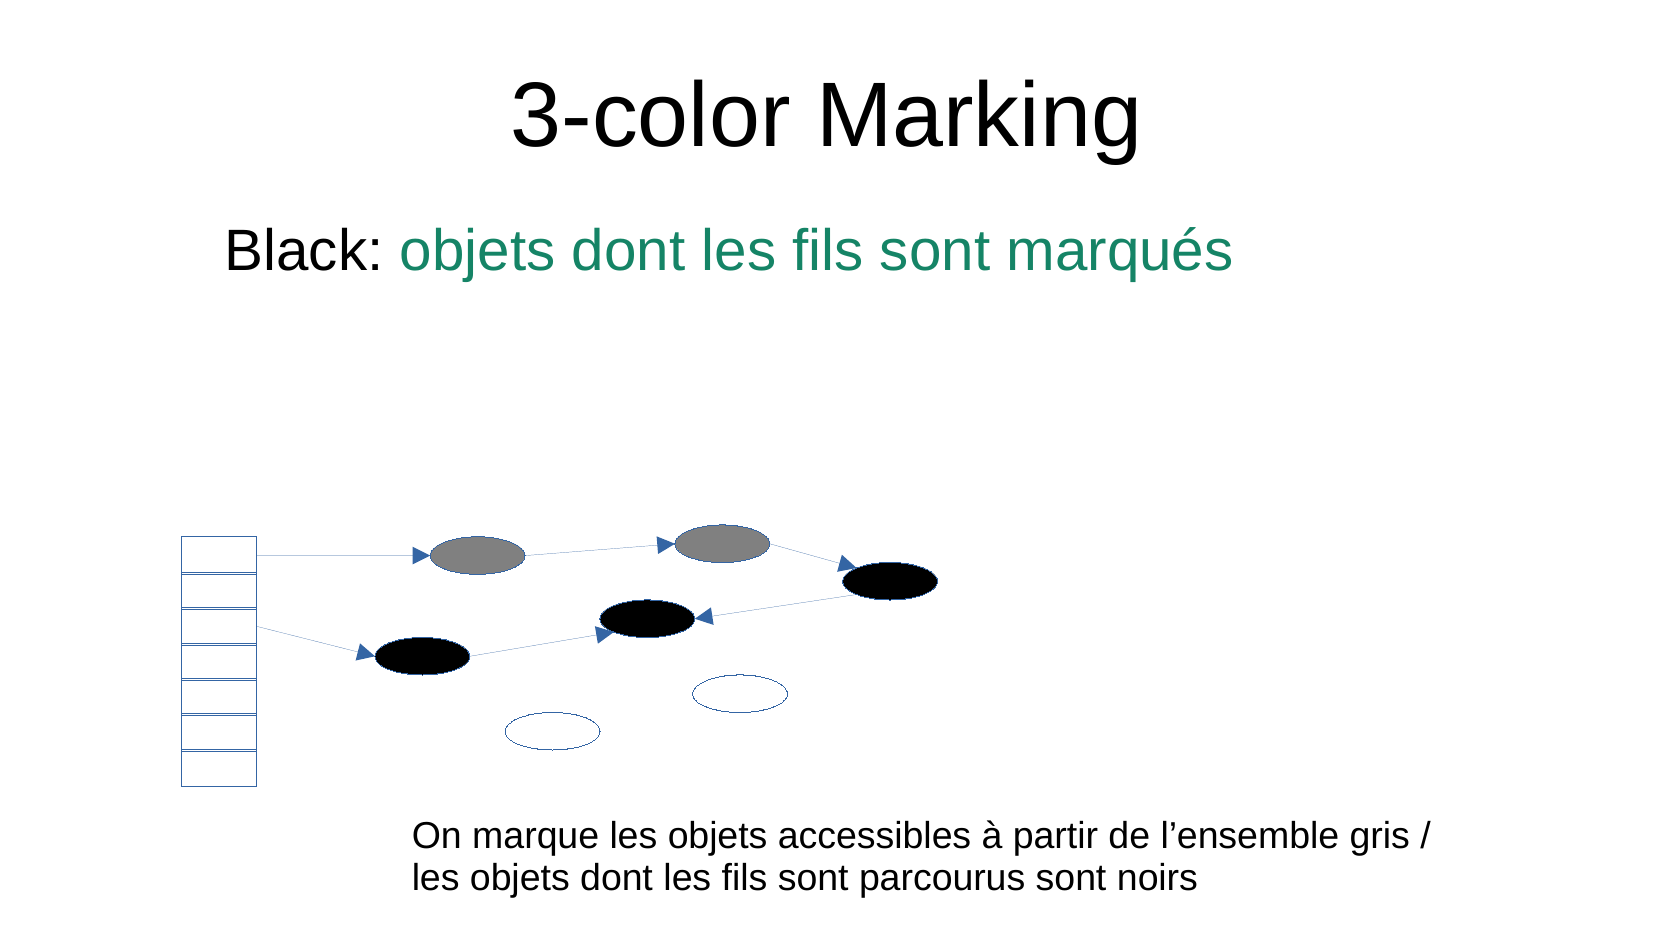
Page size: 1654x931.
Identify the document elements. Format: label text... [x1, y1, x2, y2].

text_box [375, 637, 470, 676]
text_box [675, 524, 770, 563]
text_box [842, 562, 938, 601]
text_box On marque les objets accessibles à partir de l’ensemble gris / les objets dont les fils sont parcourus sont noirs [397, 807, 1447, 907]
text_box [599, 599, 695, 638]
list Black: objets dont les fils sont marqués [82, 217, 1571, 488]
text_box [430, 536, 525, 575]
title 3-color Marking [82, 37, 1571, 193]
